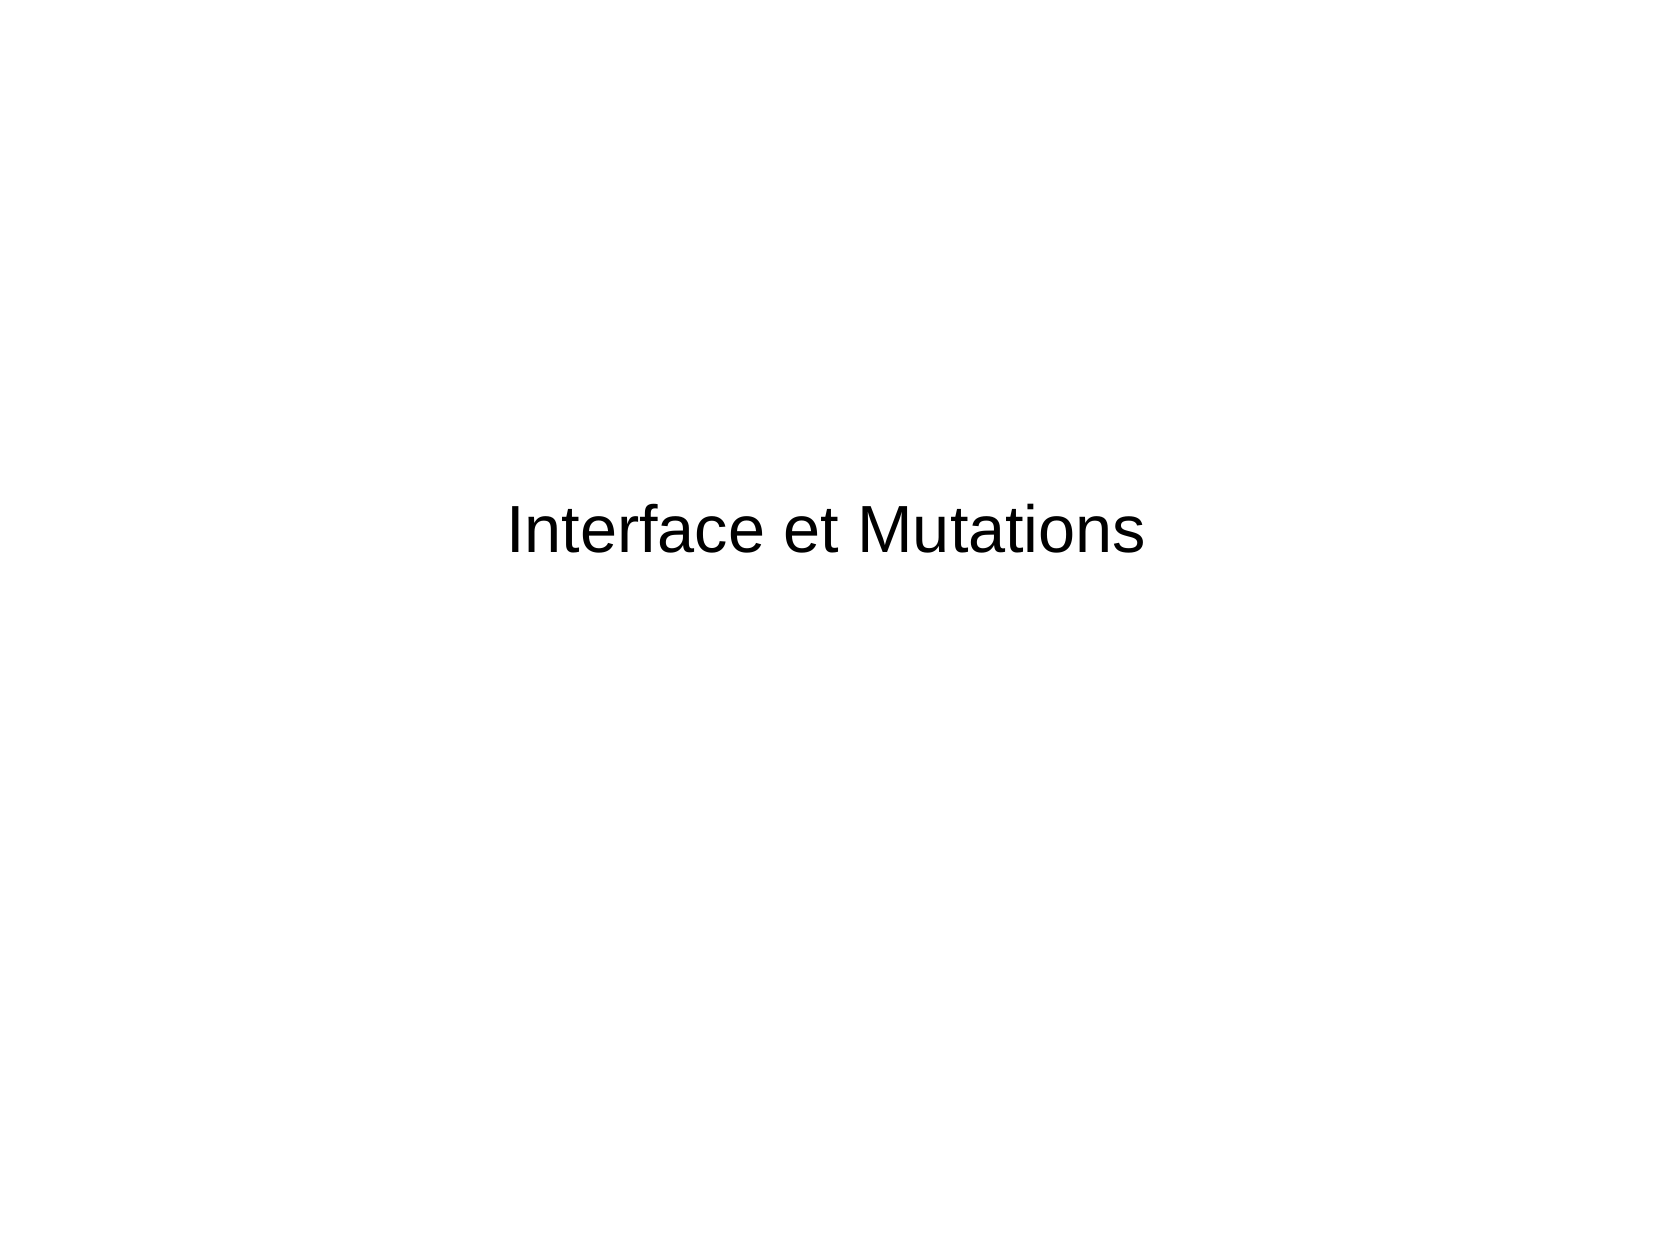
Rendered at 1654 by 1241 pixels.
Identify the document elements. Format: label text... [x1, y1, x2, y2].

subtitle Interface et Mutations [82, 49, 1571, 1010]
